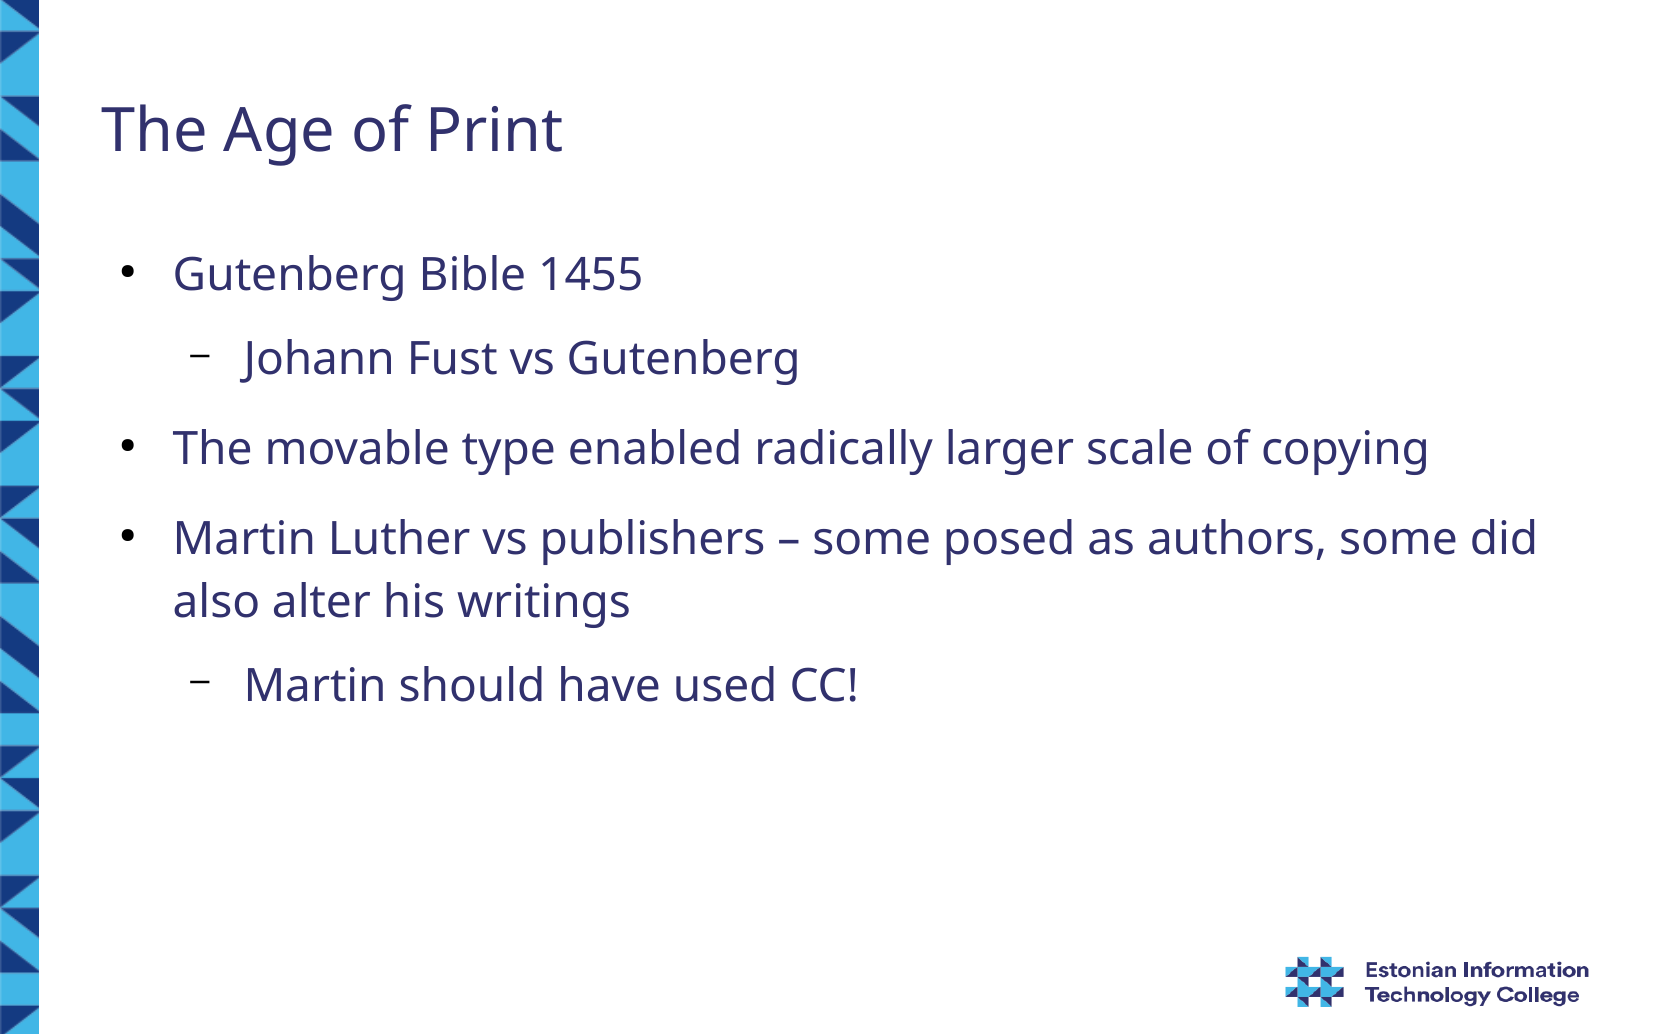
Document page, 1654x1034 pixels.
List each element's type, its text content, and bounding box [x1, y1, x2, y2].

title The Age of Print [101, 41, 1224, 214]
list Gutenberg Bible 1455 Johann Fust vs Gutenberg The movable type enabled radically larger scale of copying Martin Luther vs publishers – some posed as authors, some did also alter his writings Martin should have used CC! [101, 241, 1591, 924]
